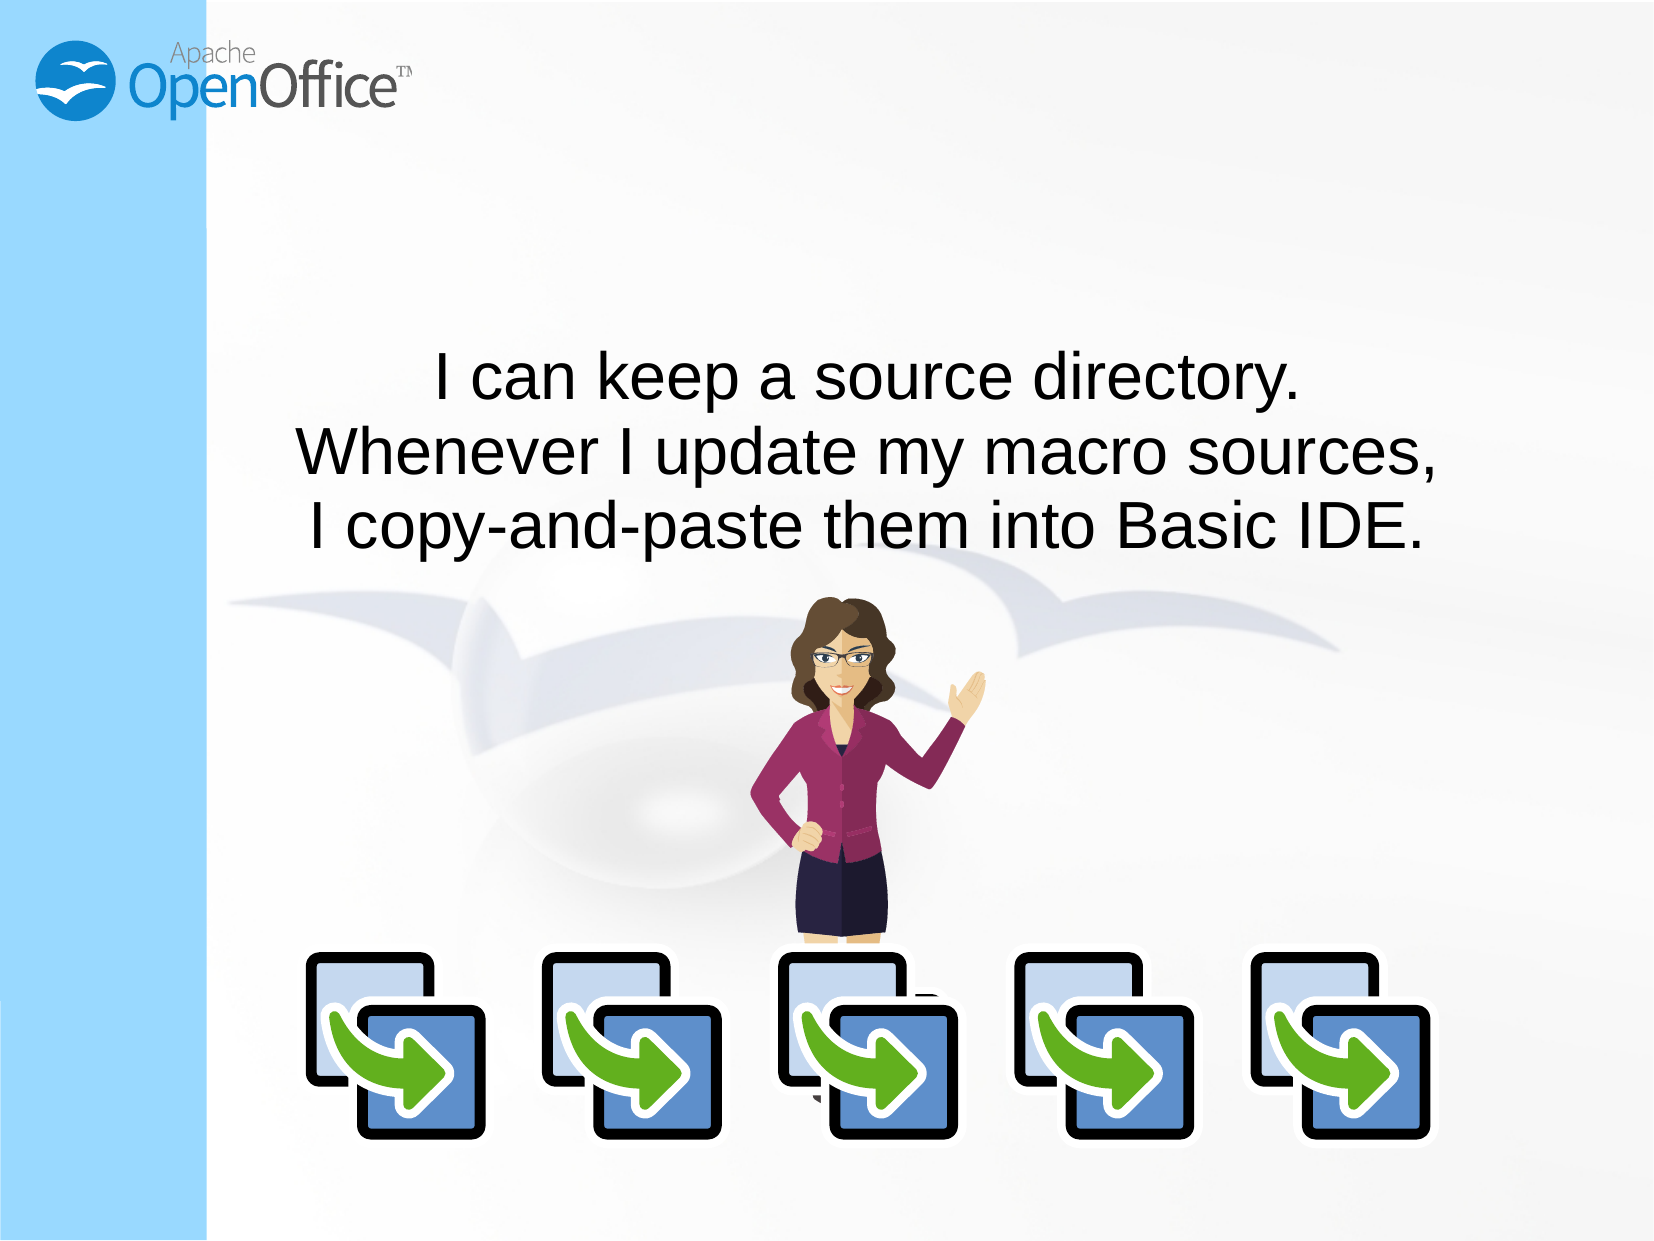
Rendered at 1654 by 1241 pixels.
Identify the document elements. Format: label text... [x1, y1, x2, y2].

picture [266, 68, 291, 102]
subtitle I can keep a source directory. Whenever I update my macro sources, I copy-and-paste them into Basic IDE. [165, 108, 1571, 1168]
picture [1234, 939, 1447, 1153]
picture [289, 939, 502, 1153]
picture [207, 79, 222, 88]
picture [207, 2, 1654, 1241]
picture [525, 585, 1211, 1153]
picture [376, 79, 391, 88]
